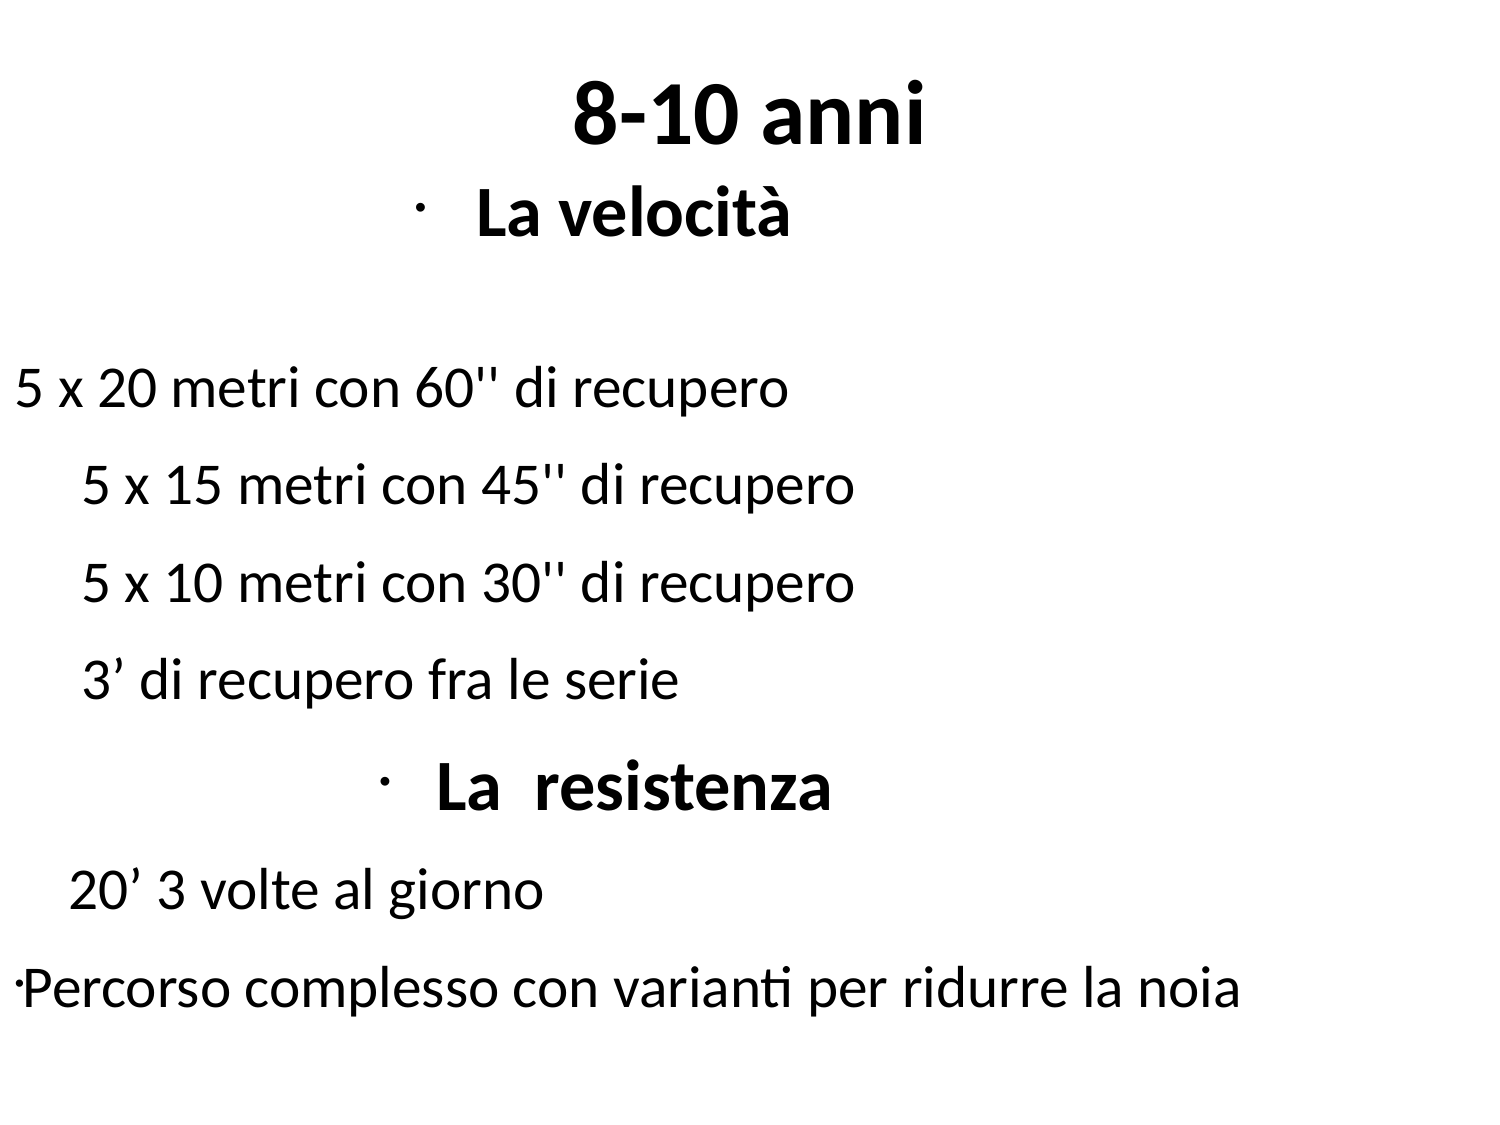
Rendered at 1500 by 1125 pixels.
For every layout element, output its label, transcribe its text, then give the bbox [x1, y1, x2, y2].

list La velocità 5 x 20 metri con 60'' di recupero 5 x 15 metri con 45'' di recupero 5 x 10 metri con 30'' di recupero 3’ di recupero fra le serie La resistenza 20’ 3 volte al giorno Percorso complesso con varianti per ridurre la noia [0, 156, 1500, 1125]
title 8-10 anni [75, 45, 1425, 156]
